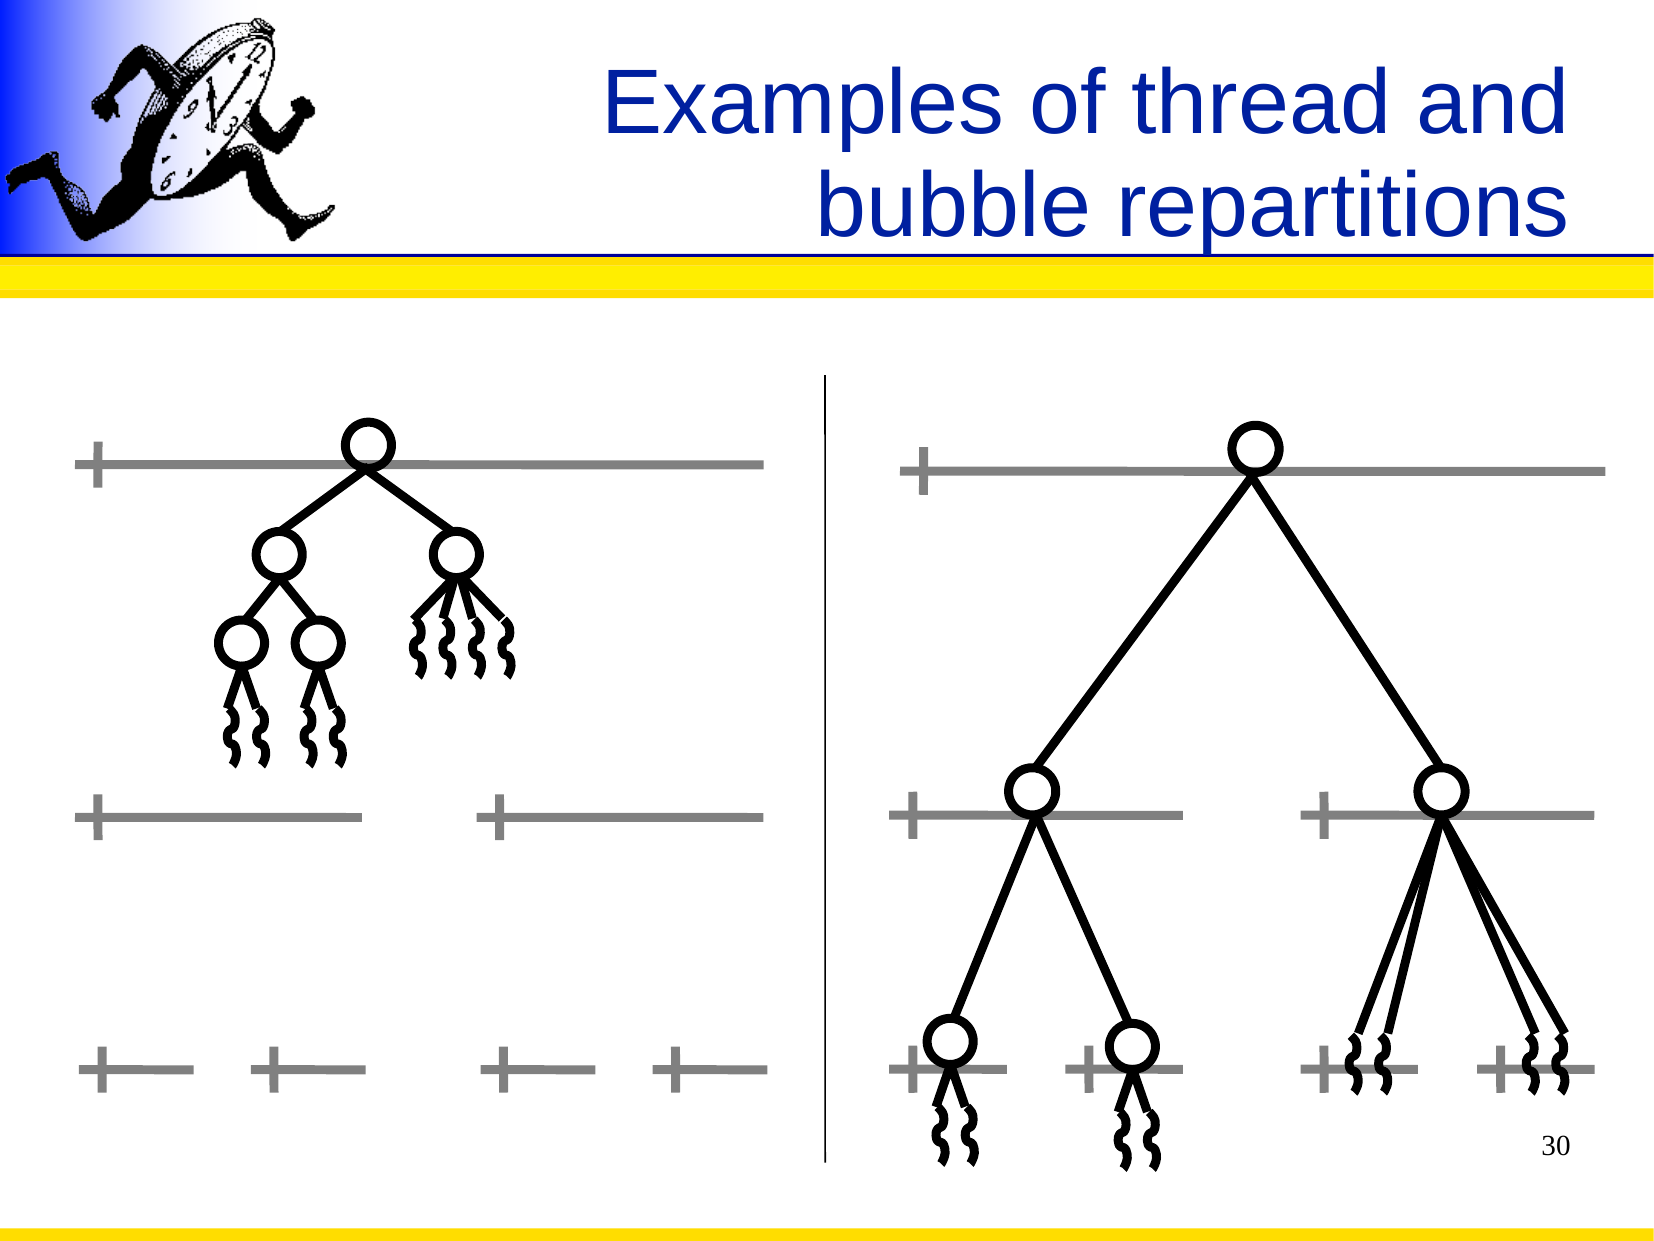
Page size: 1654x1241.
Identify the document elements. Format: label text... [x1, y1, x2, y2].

title Examples of thread and bubble repartitions [372, 50, 1571, 256]
picture [4, 9, 343, 253]
